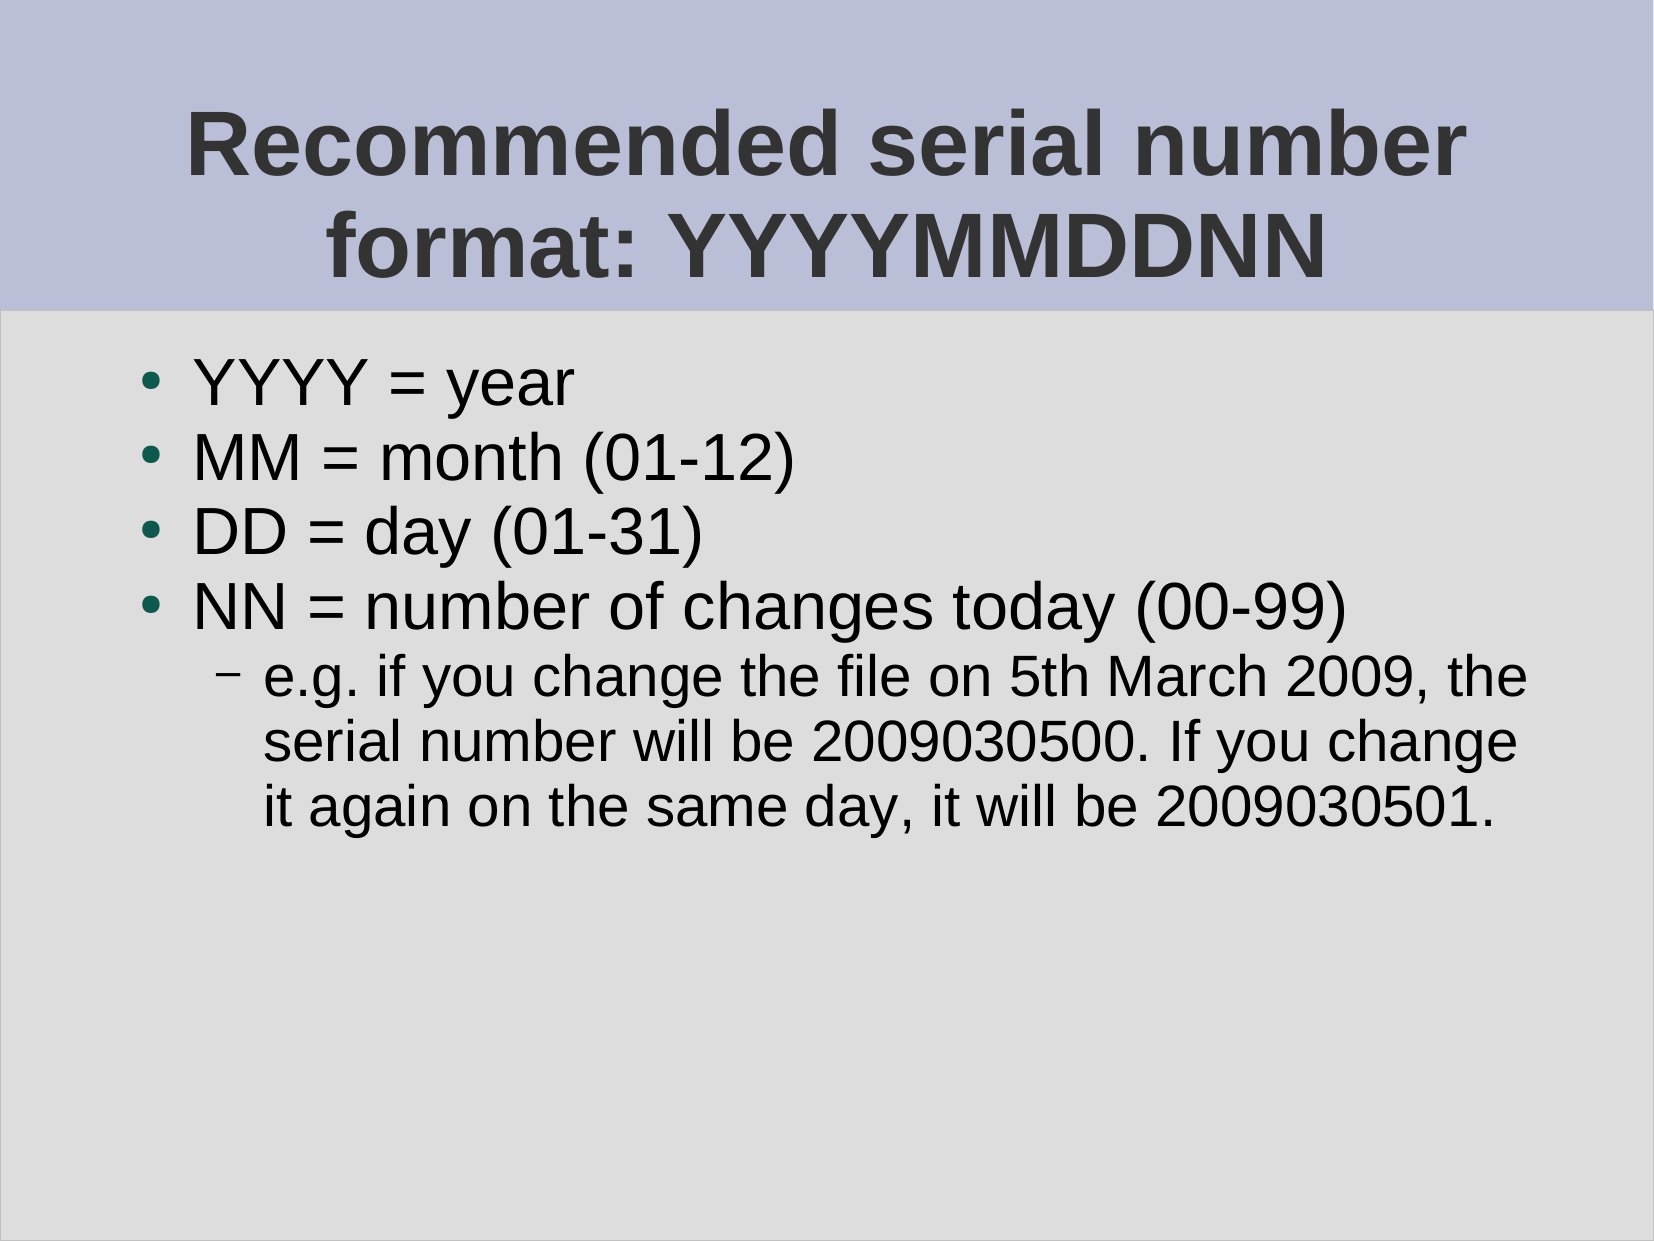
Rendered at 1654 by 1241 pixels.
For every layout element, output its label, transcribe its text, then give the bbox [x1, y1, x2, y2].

list YYYY = year MM = month (01-12) DD = day (01-31) NN = number of changes today (00-99) e.g. if you change the file on 5th March 2009, the serial number will be 2009030500. If you change it again on the same day, it will be 2009030501. [121, 344, 1534, 1127]
title Recommended serial number format: YYYYMMDDNN [121, 91, 1534, 299]
